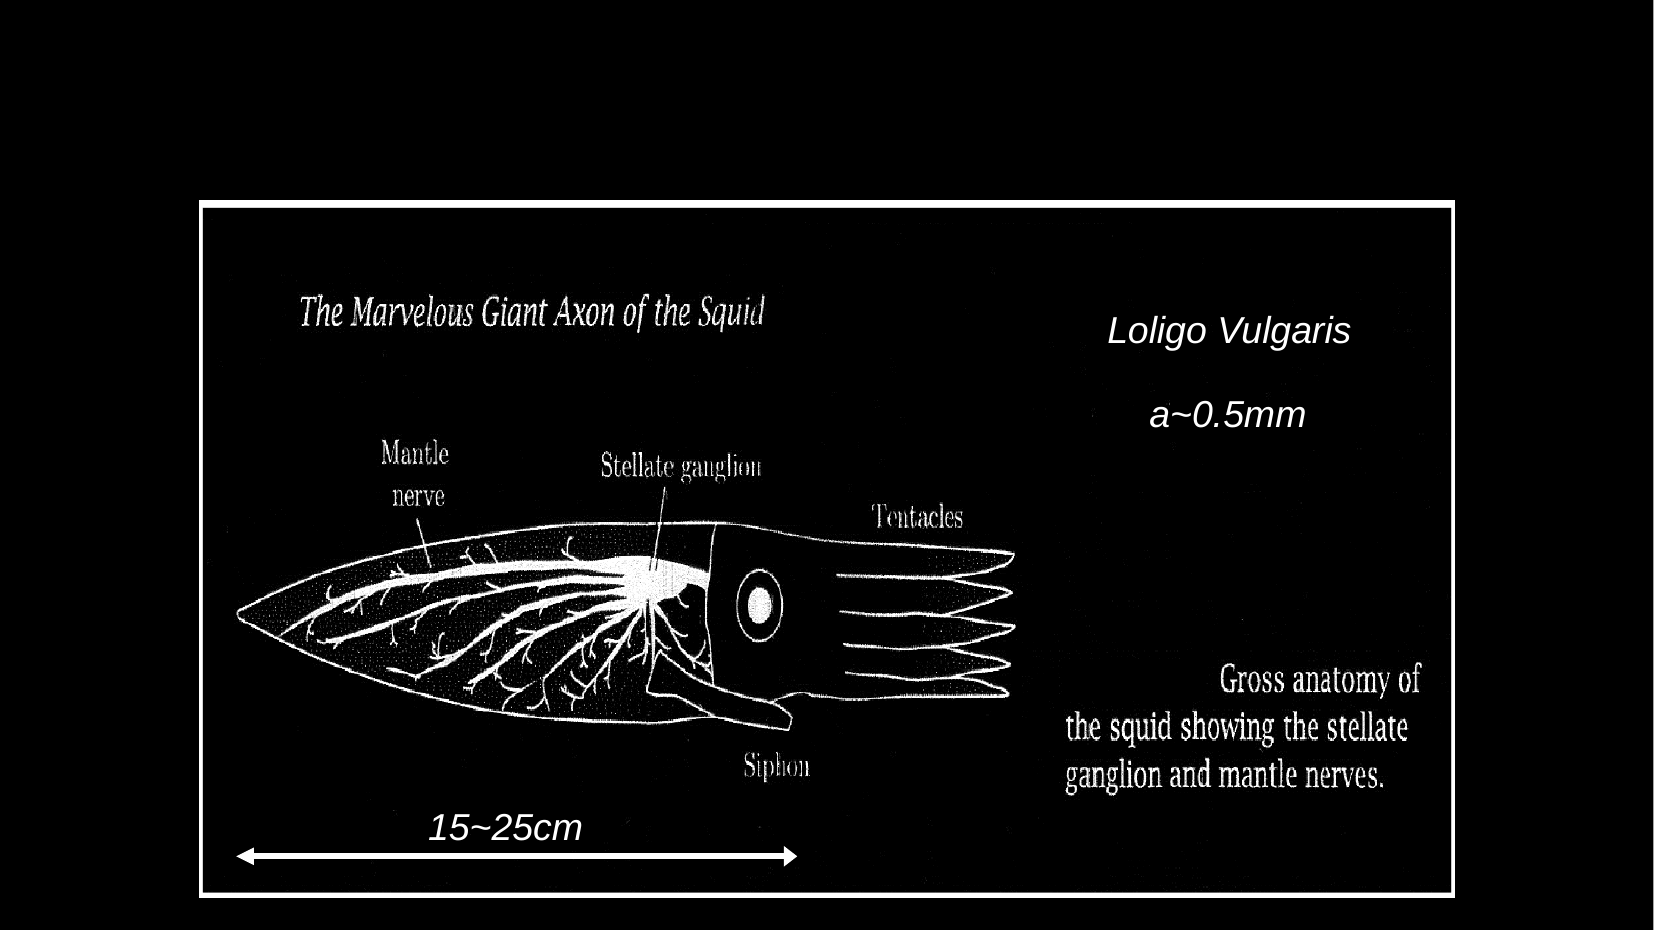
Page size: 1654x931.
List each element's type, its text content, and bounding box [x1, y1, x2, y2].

text_box 15~25cm [413, 799, 599, 857]
picture [199, 200, 1455, 898]
text_box Loligo Vulgaris a~0.5mm [1092, 302, 1367, 443]
